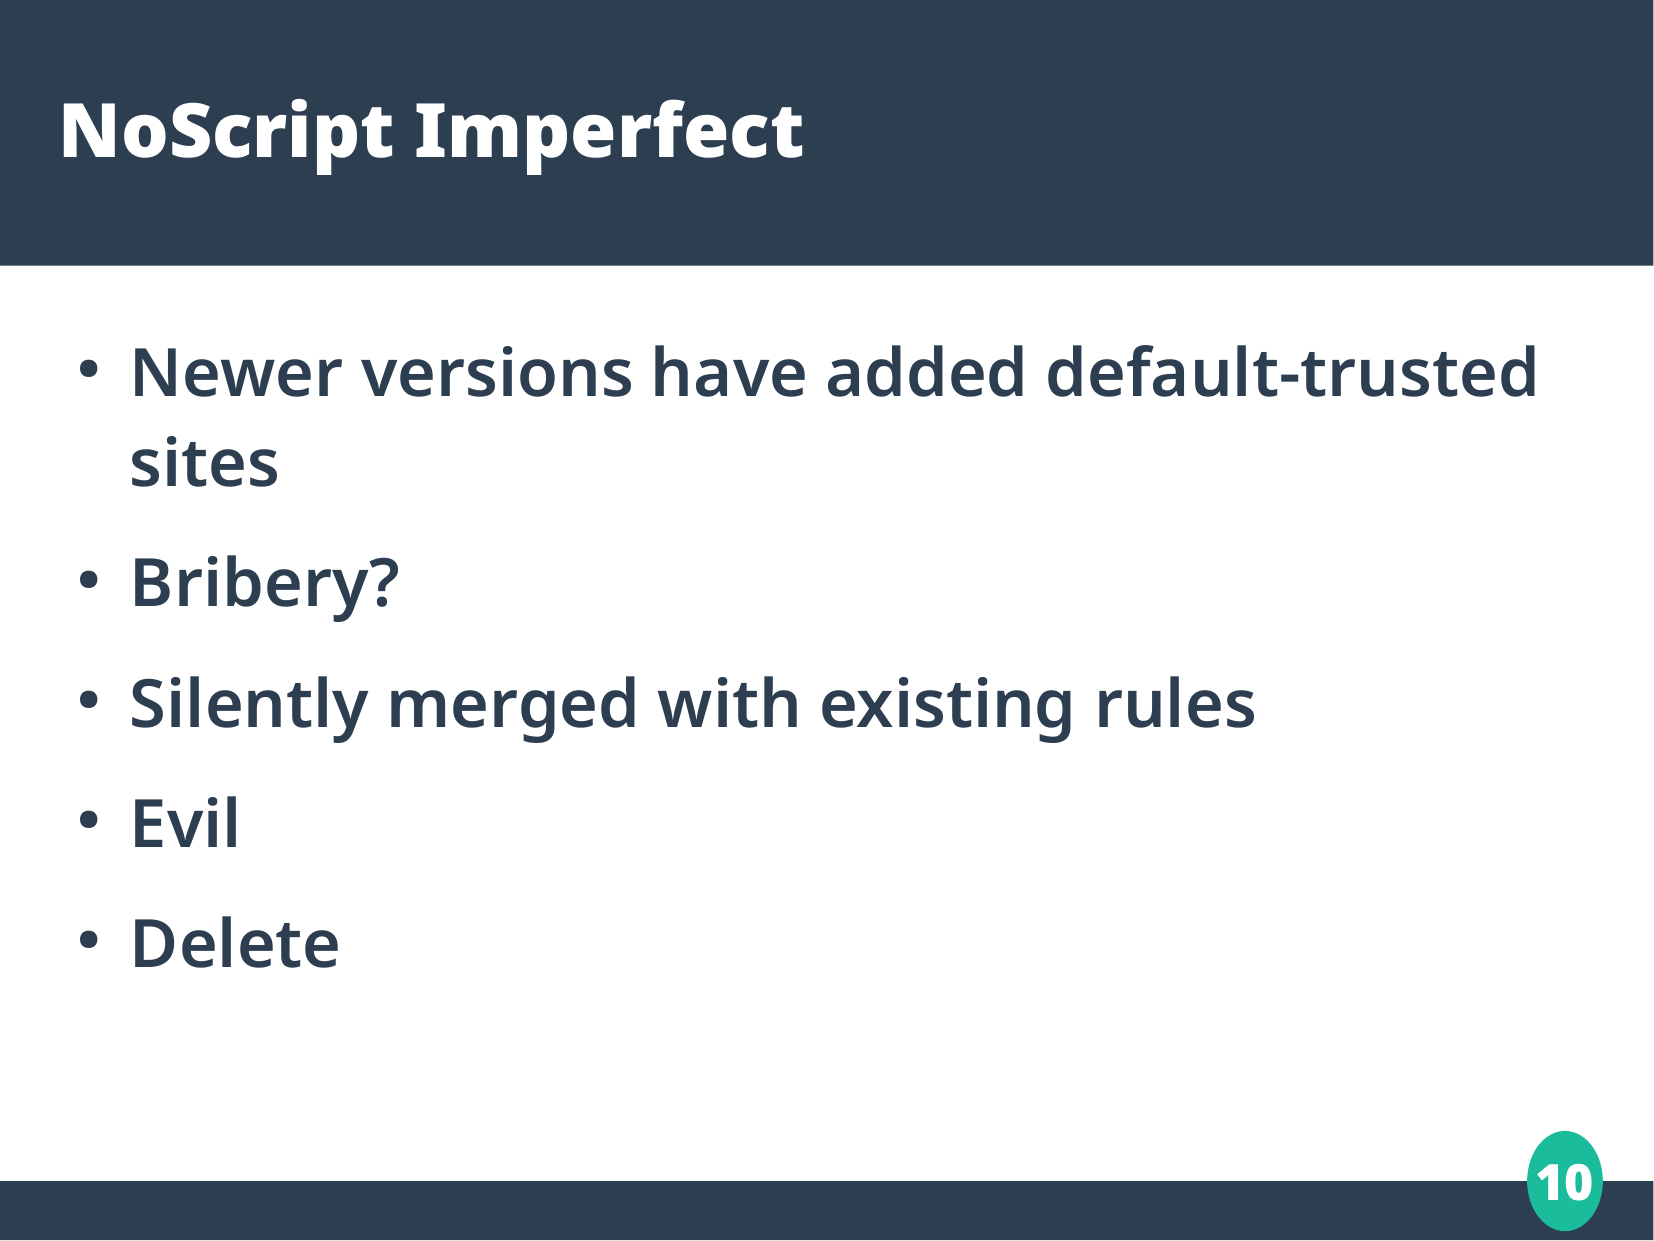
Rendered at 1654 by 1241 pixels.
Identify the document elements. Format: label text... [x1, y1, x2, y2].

list Newer versions have added default-trusted sites Bribery? Silently merged with existing rules Evil Delete [59, 324, 1595, 1152]
title NoScript Imperfect [59, 49, 1595, 207]
